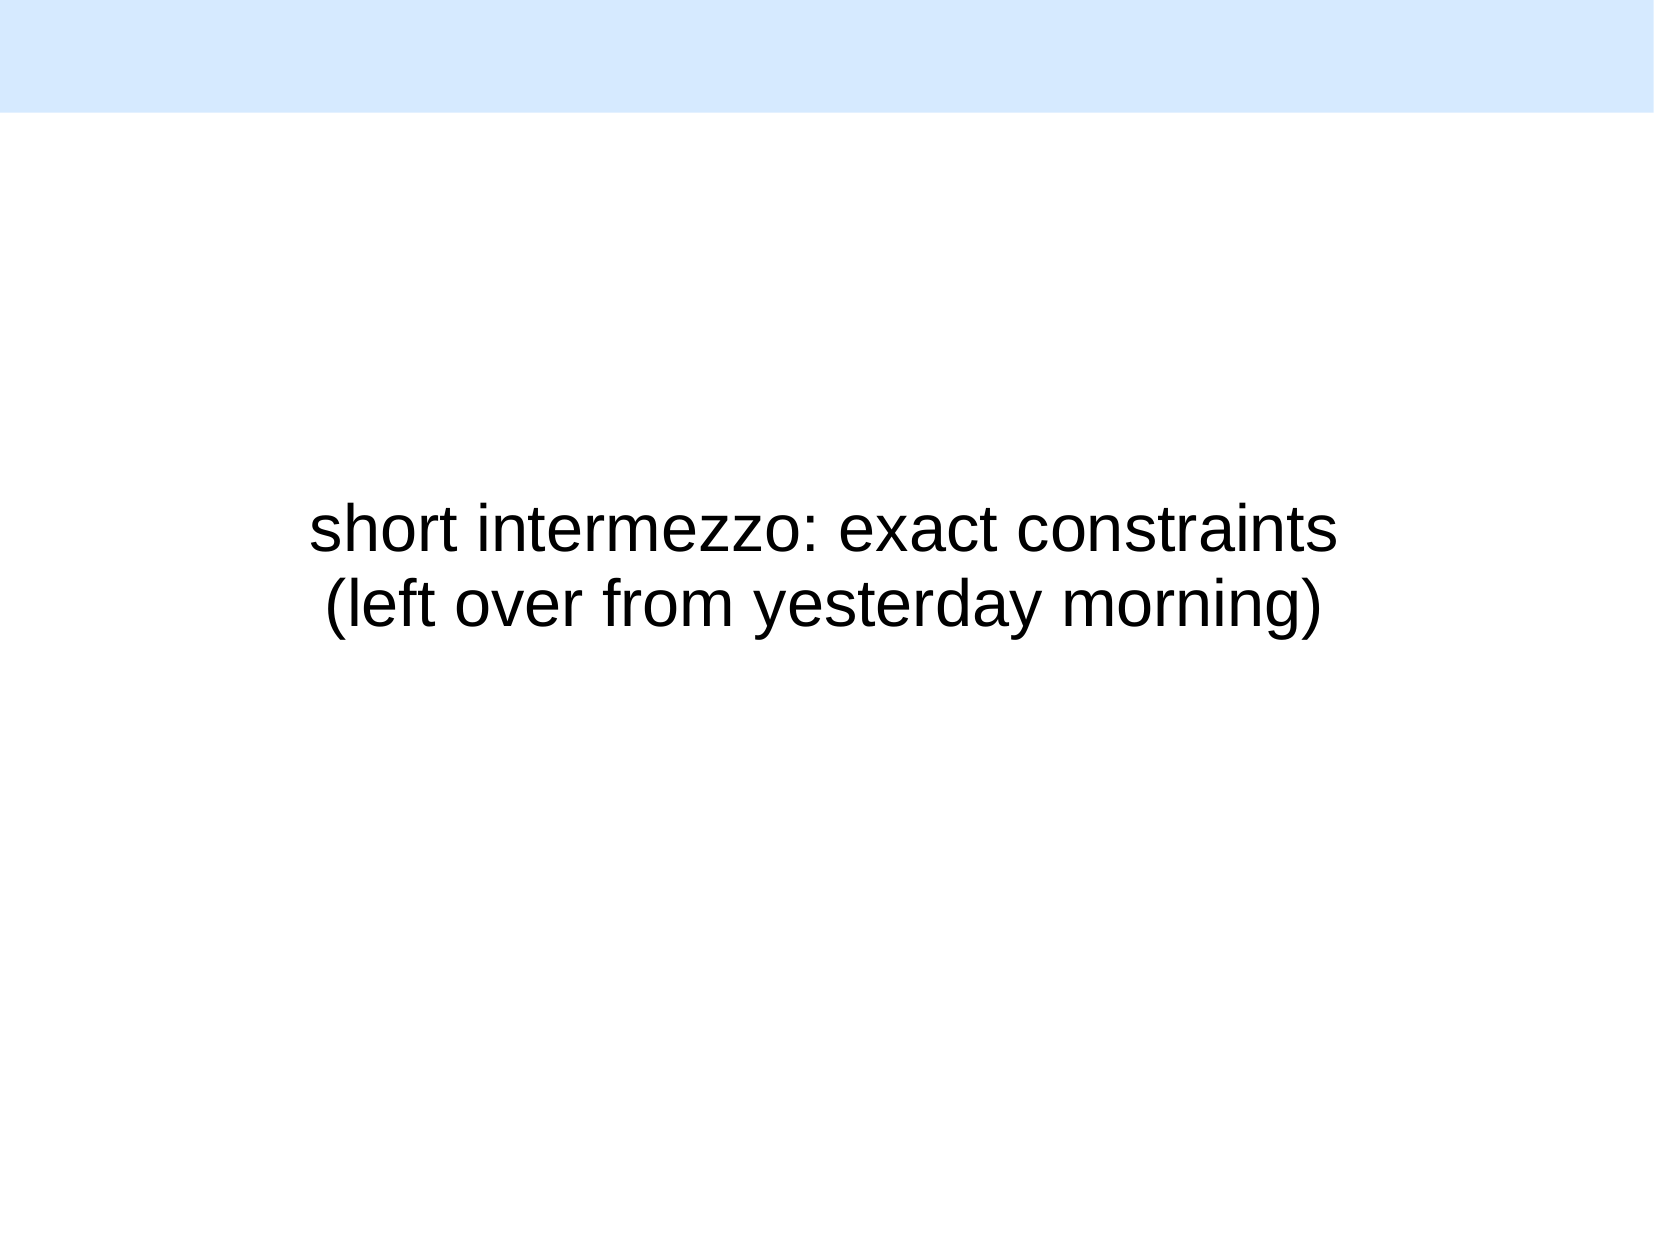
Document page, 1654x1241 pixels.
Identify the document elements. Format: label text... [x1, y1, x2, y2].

subtitle short intermezzo: exact constraints (left over from yesterday morning) [37, 163, 1613, 968]
